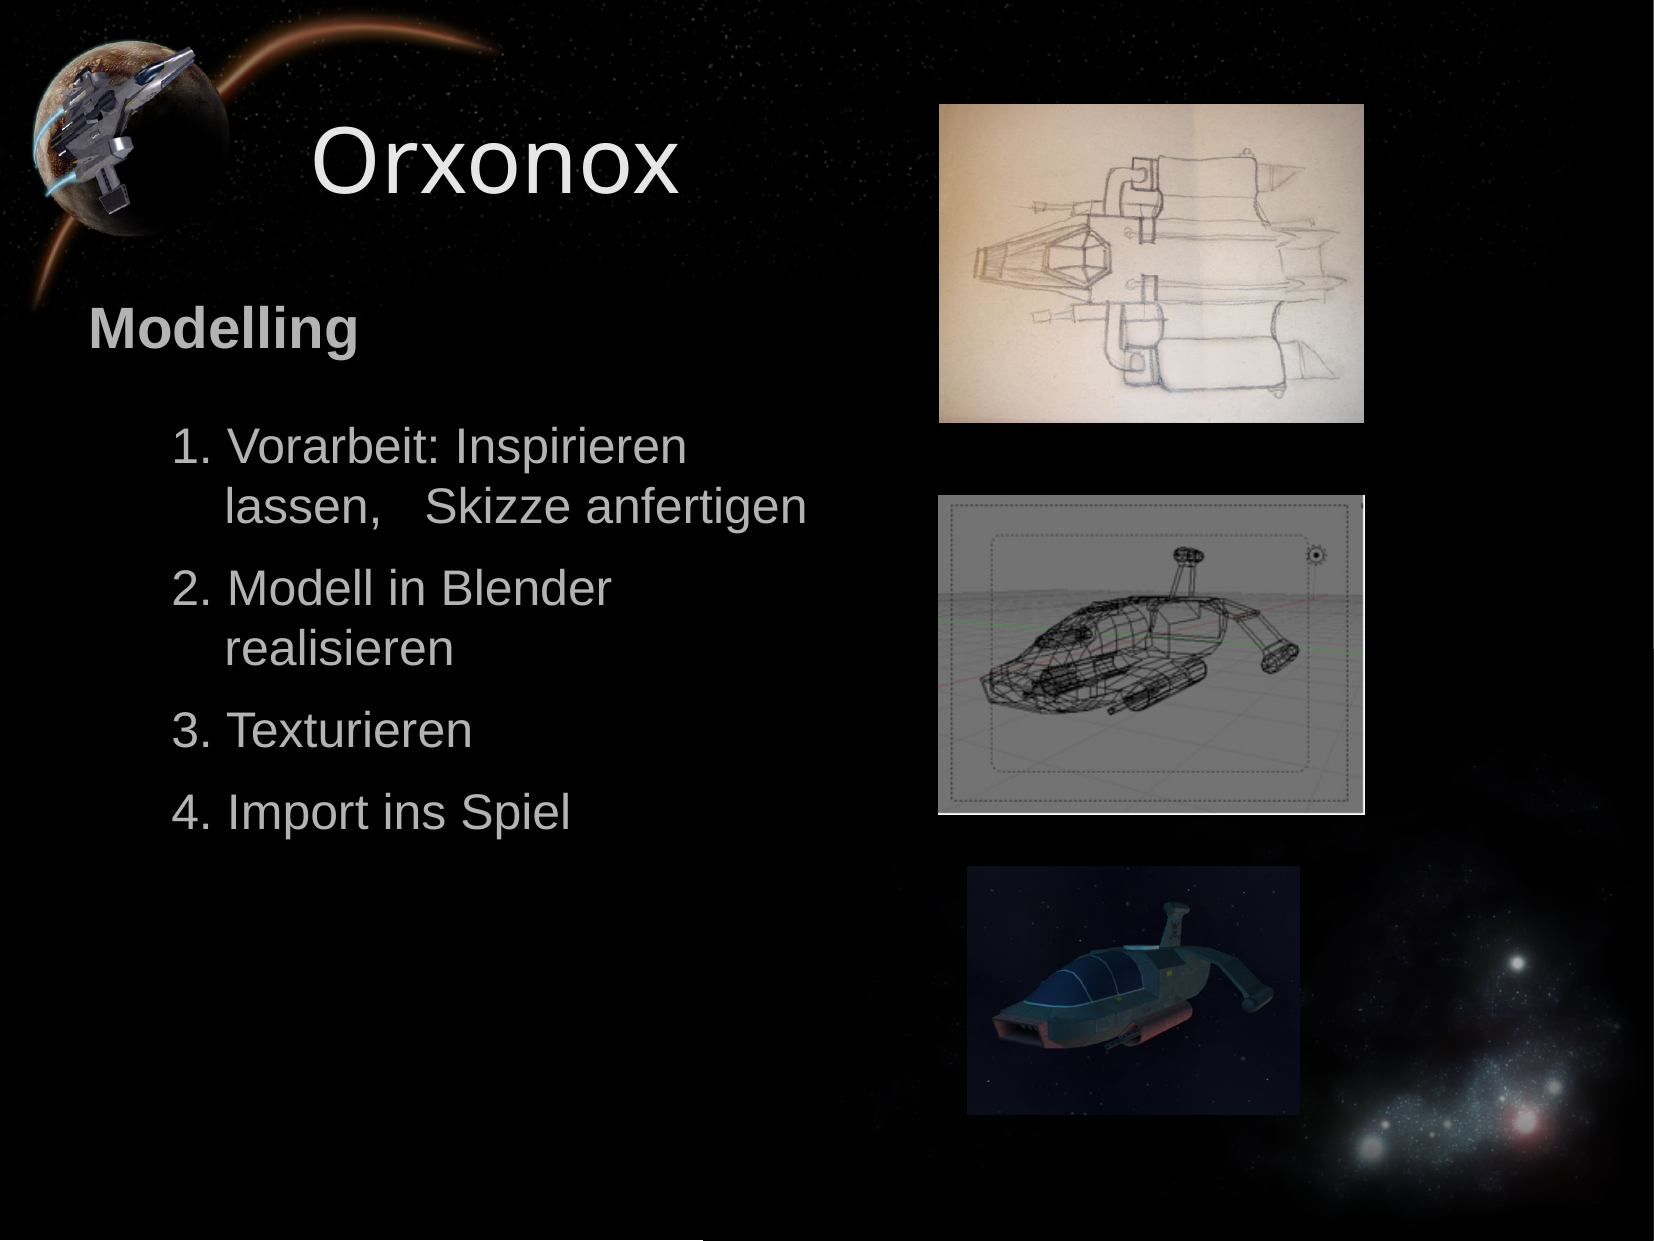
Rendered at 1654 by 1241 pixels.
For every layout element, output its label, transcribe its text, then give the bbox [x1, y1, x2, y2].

title Modelling [88, 265, 1577, 384]
list 1. Vorarbeit: Inspirieren lassen, Skizze anfertigen 2. Modell in Blender realisieren 3. Texturieren 4. Import ins Spiel [82, 413, 809, 840]
picture [0, 0, 1607, 443]
picture [939, 384, 1364, 423]
picture [703, 495, 1654, 1241]
